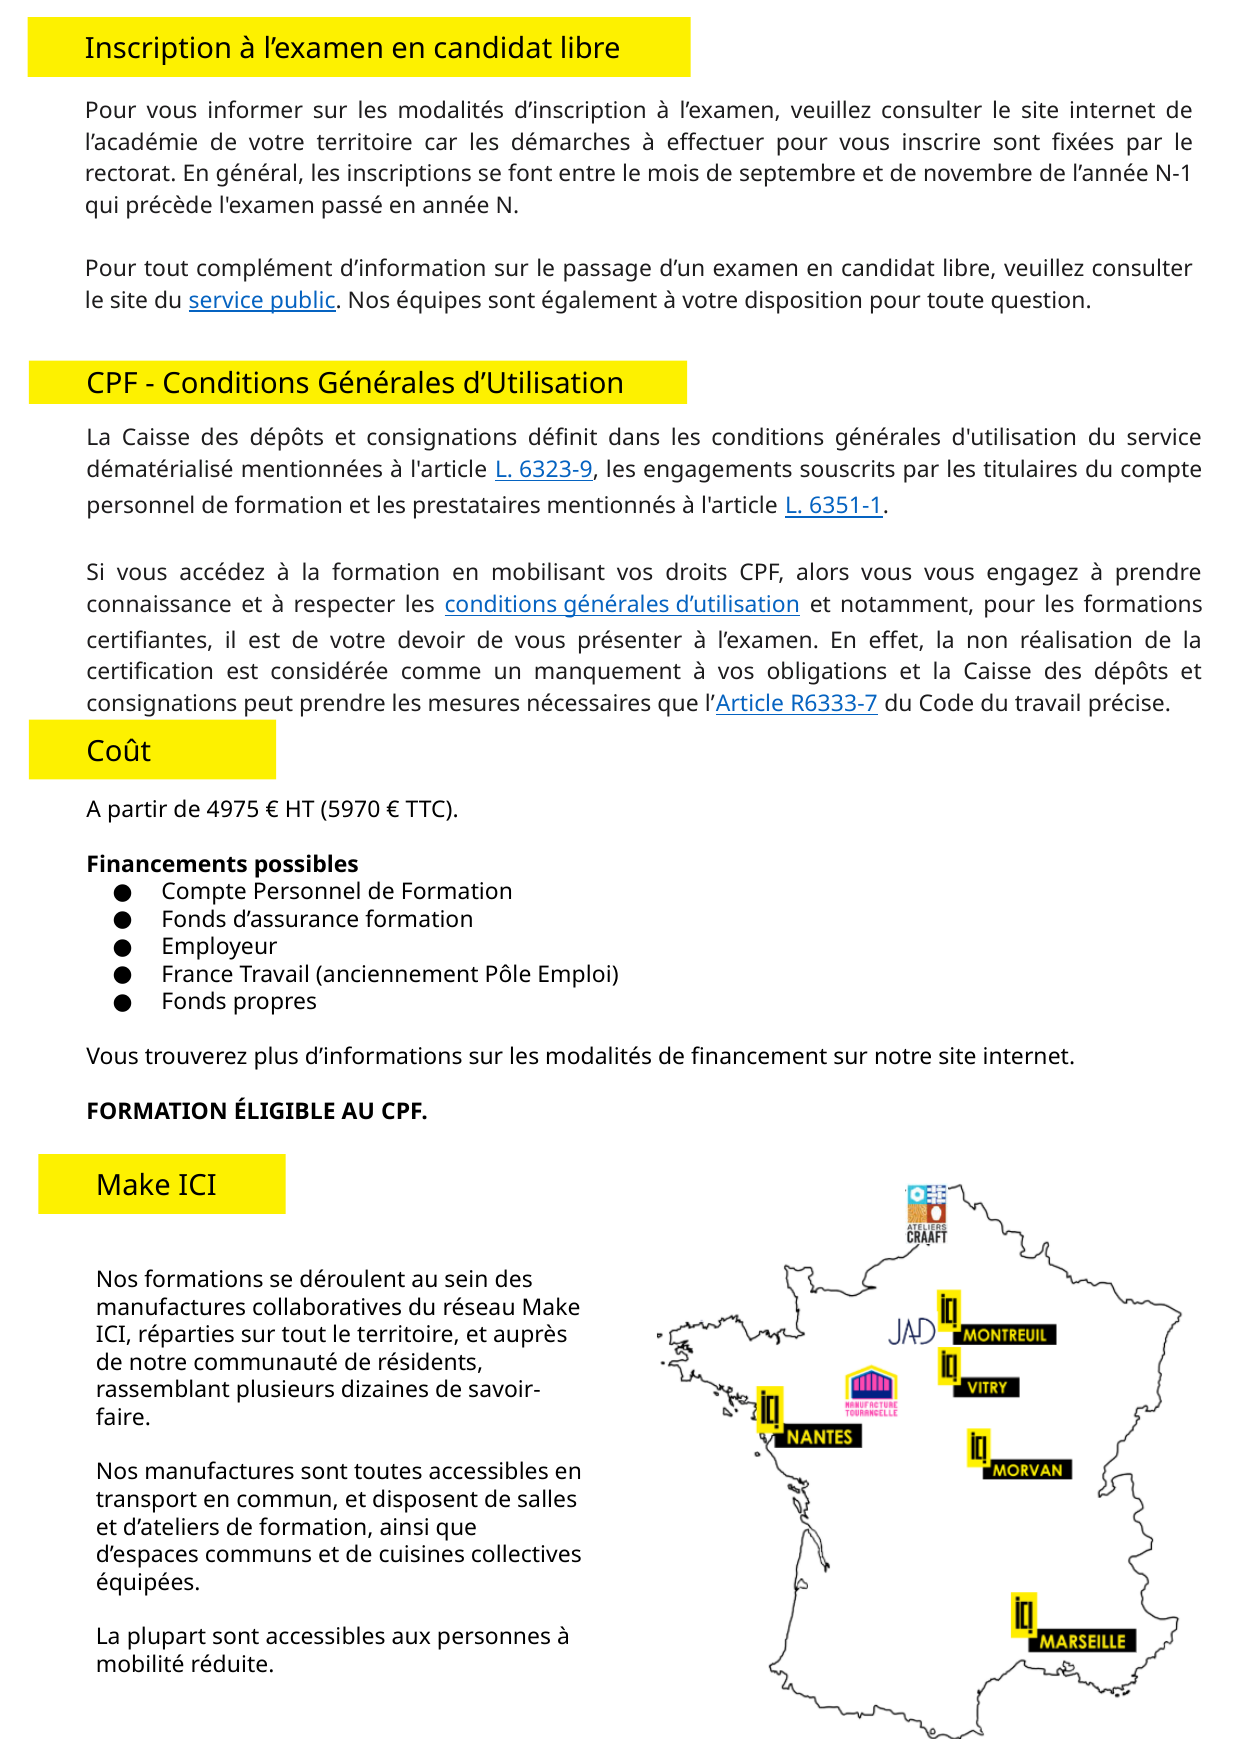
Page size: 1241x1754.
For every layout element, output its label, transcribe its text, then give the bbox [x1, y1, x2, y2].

text_box [28, 719, 71, 780]
text_box Coût [71, 731, 325, 779]
text_box Make ICI [80, 1154, 334, 1214]
text_box [27, 17, 69, 77]
text_box CPF - Conditions Générales d’Utilisation [71, 399, 730, 403]
text_box A partir de 4975 € HT (5970 € TTC). Financements possibles Compte Personnel de Formation Fonds d’assurance formation Employeur France Travail (anciennement Pôle Emploi) Fonds propres Vous trouverez plus d’informations sur les modalités de financement sur notre site internet. FORMATION ÉLIGIBLE AU CPF. [71, 779, 1212, 1135]
text_box [38, 1154, 80, 1214]
text_box La Caisse des dépôts et consignations définit dans les conditions générales d'utilisation du service dématérialisé mentionnées à l'article L. 6323-9, les engagements souscrits par les titulaires du compte personnel de formation et les prestataires mentionnés à l'article L. 6351-1. Si vous accédez à la formation en mobilisant vos droits CPF, alors vous vous engagez à prendre connaissance et à respecter les conditions générales d’utilisation et notamment, pour les formations certifiantes, il est de votre devoir de vous présenter à l’examen. En effet, la non réalisation de la certification est considérée comme un manquement à vos obligations et la Caisse des dépôts et consignations peut prendre les mesures nécessaires que l’Article R6333-7 du Code du travail précise. [71, 403, 1219, 731]
text_box [28, 360, 71, 404]
text_box Pour vous informer sur les modalités d’inscription à l’examen, veuillez consulter le site internet de l’académie de votre territoire car les démarches à effectuer pour vous inscrire sont fixées par le rectorat. En général, les inscriptions se font entre le mois de septembre et de novembre de l’année N-1 qui précède l'examen passé en année N. Pour tout complément d’information sur le passage d’un examen en candidat libre, veuillez consulter le site du service public. Nos équipes sont également à votre disposition pour toute question. [69, 76, 1210, 399]
text_box Nos formations se déroulent au sein des manufactures collaboratives du réseau Make ICI, réparties sur tout le territoire, et auprès de notre communauté de résidents, rassemblant plusieurs dizaines de savoir-faire. Nos manufactures sont toutes accessibles en transport en commun, et disposent de salles et d’ateliers de formation, ainsi que d’espaces communs et de cuisines collectives équipées. La plupart sont accessibles aux personnes à mobilité réduite. [80, 1249, 600, 1686]
text_box Inscription à l’examen en candidat libre [69, 17, 691, 76]
picture [656, 1178, 1202, 1739]
